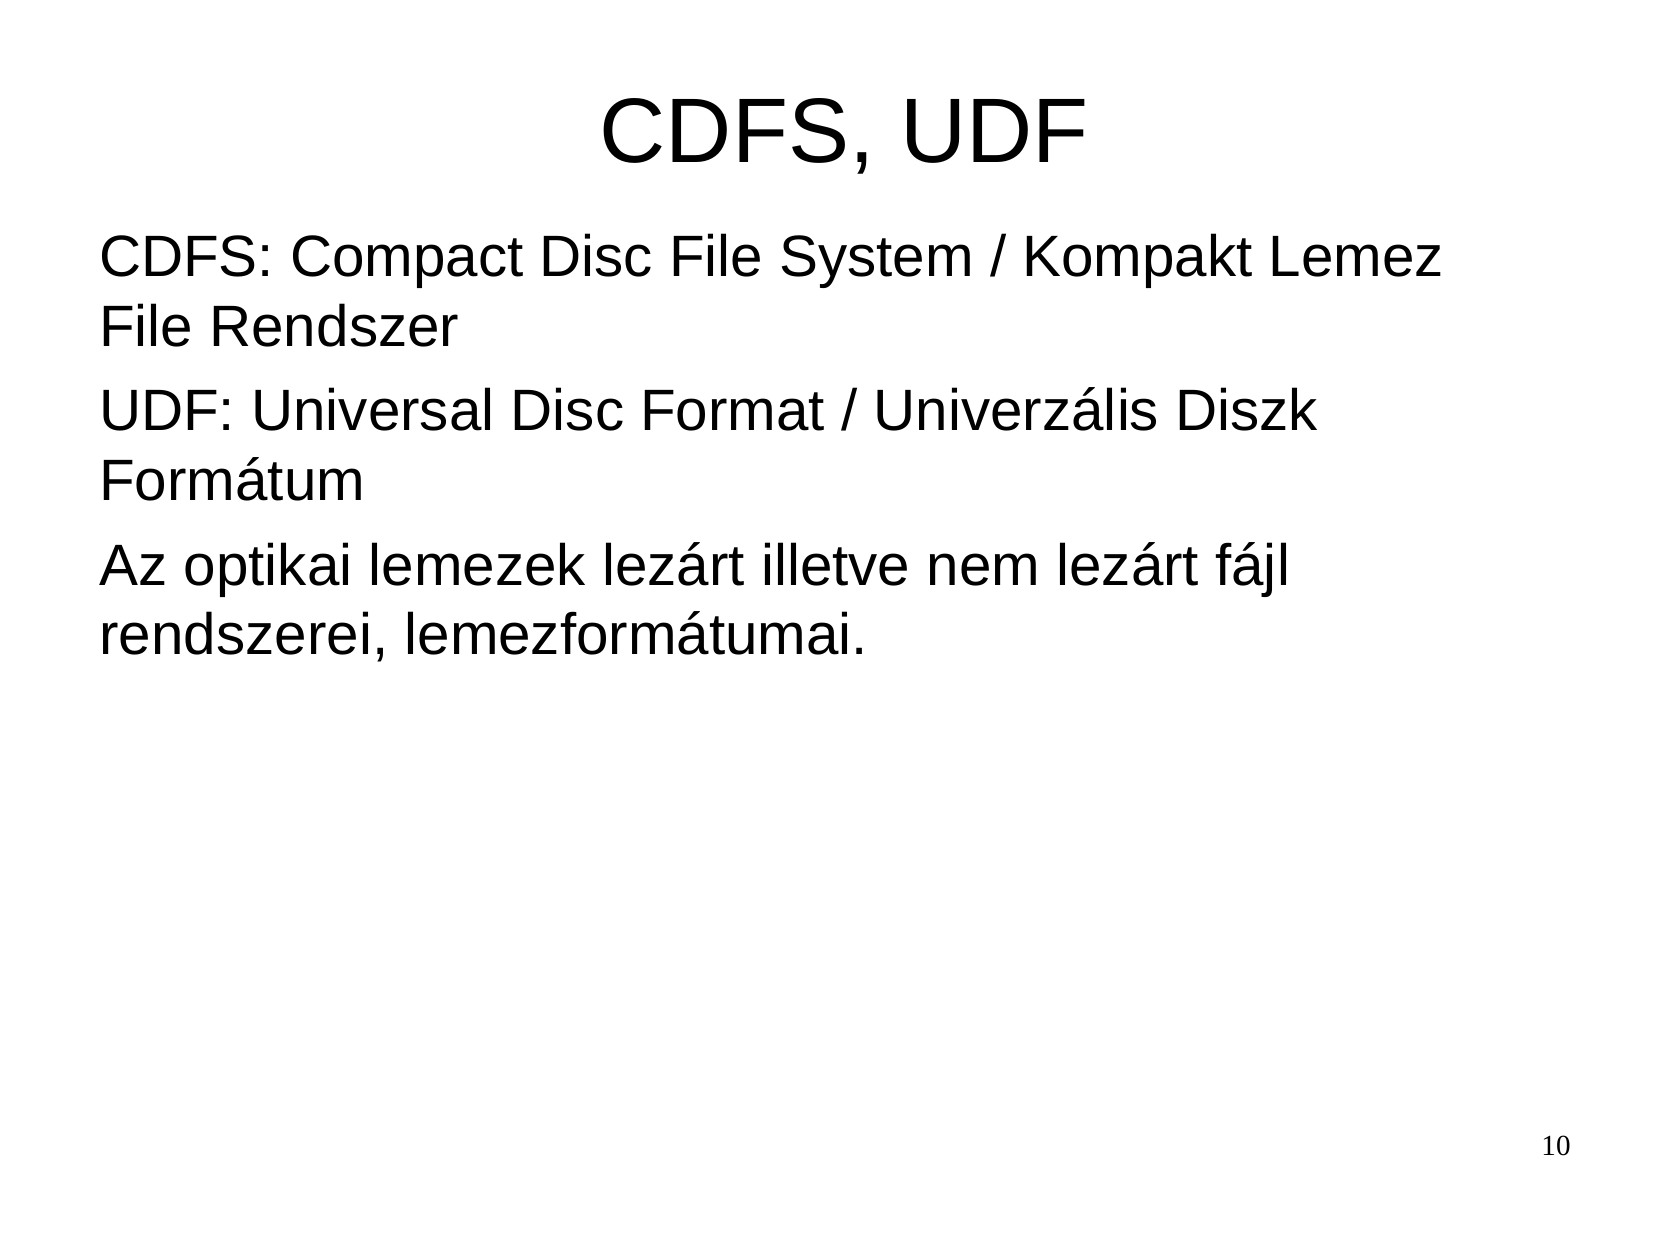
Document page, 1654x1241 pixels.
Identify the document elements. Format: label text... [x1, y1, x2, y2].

list CDFS: Compact Disc File System / Kompakt Lemez File Rendszer UDF: Universal Disc Format / Univerzális Diszk Formátum Az optikai lemezek lezárt illetve nem lezárt fájl rendszerei, lemezformátumai. [28, 210, 1530, 1203]
title CDFS, UDF [124, 40, 1530, 210]
